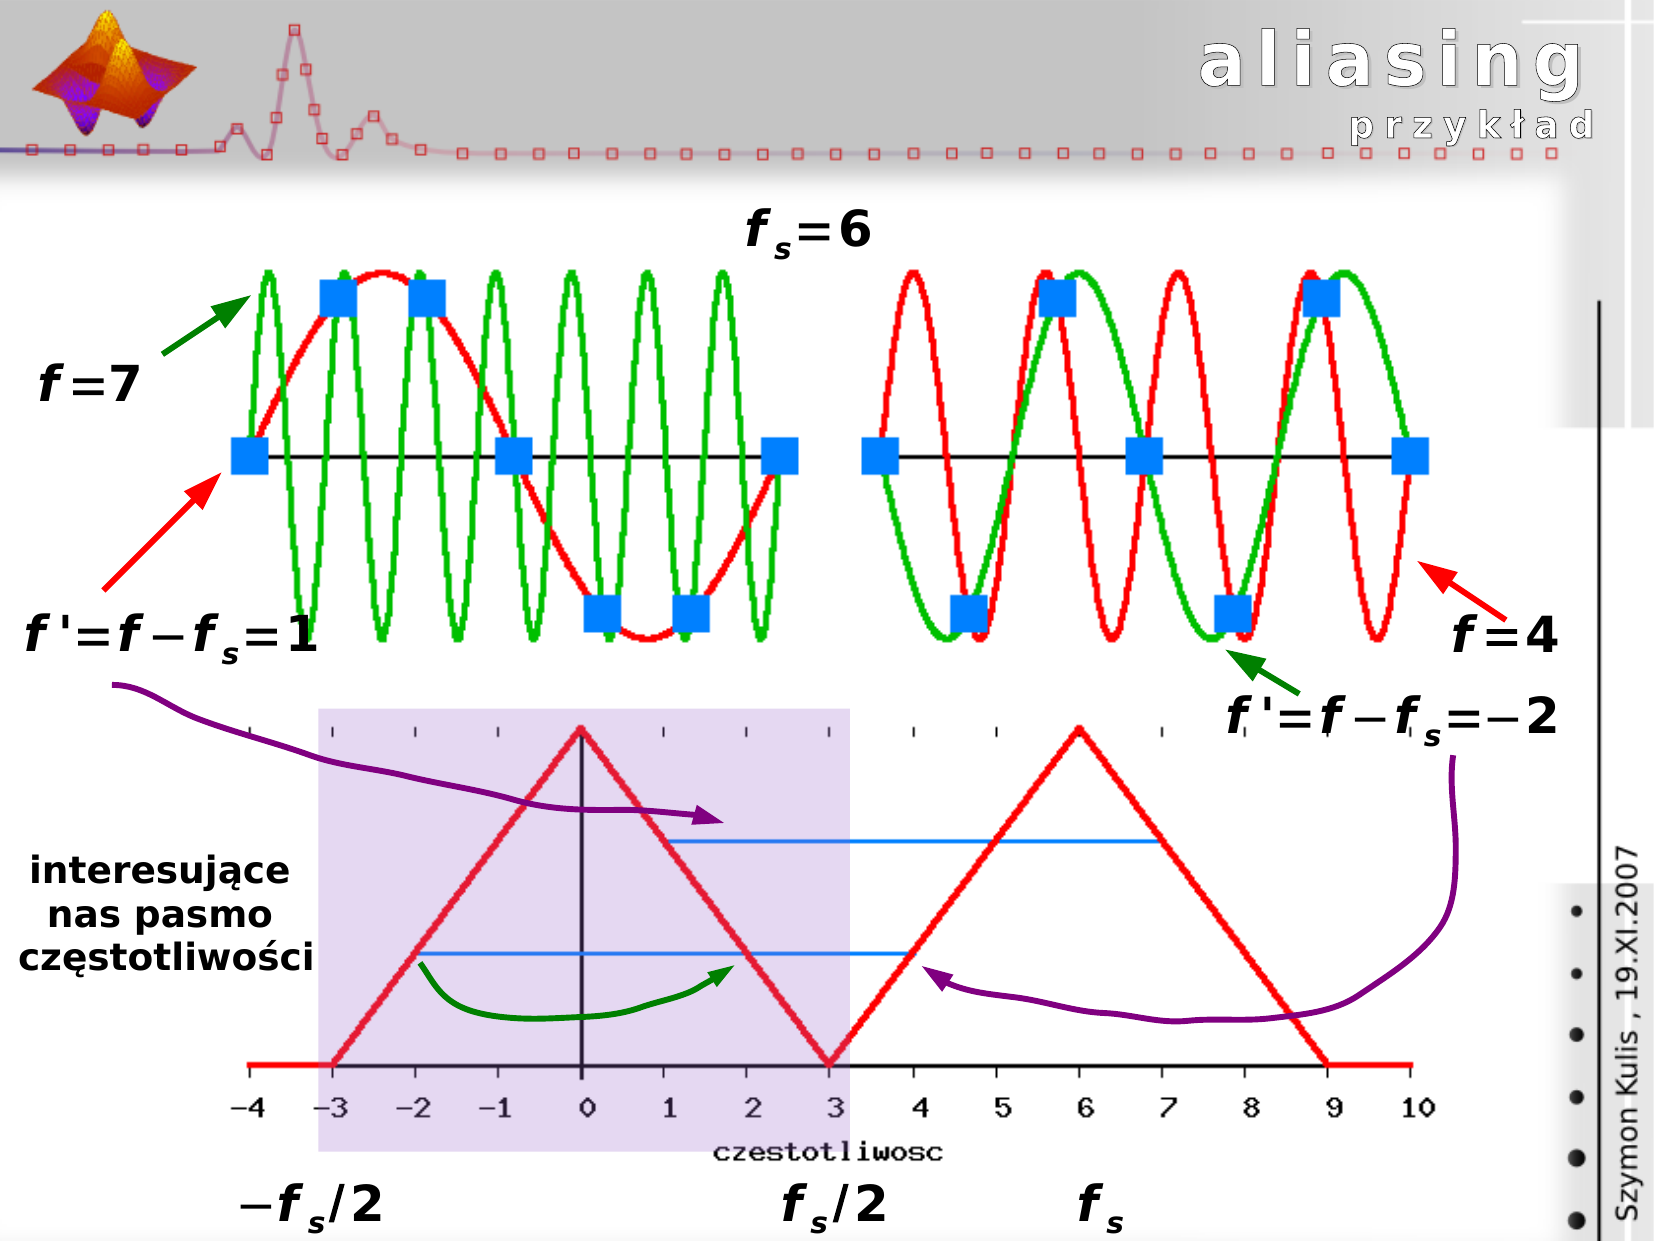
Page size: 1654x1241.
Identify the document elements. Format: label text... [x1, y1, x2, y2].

chart [1219, 605, 1565, 753]
chart [774, 1174, 895, 1241]
chart [229, 1174, 391, 1241]
chart [738, 199, 878, 266]
text_box [318, 708, 850, 1152]
chart [1070, 1174, 1131, 1241]
chart [17, 605, 325, 672]
picture [0, 0, 1654, 1241]
title aliasing przykład [59, 14, 1595, 148]
text_box interesujące nas pasmo częstotliwości [3, 841, 325, 987]
chart [29, 354, 148, 414]
